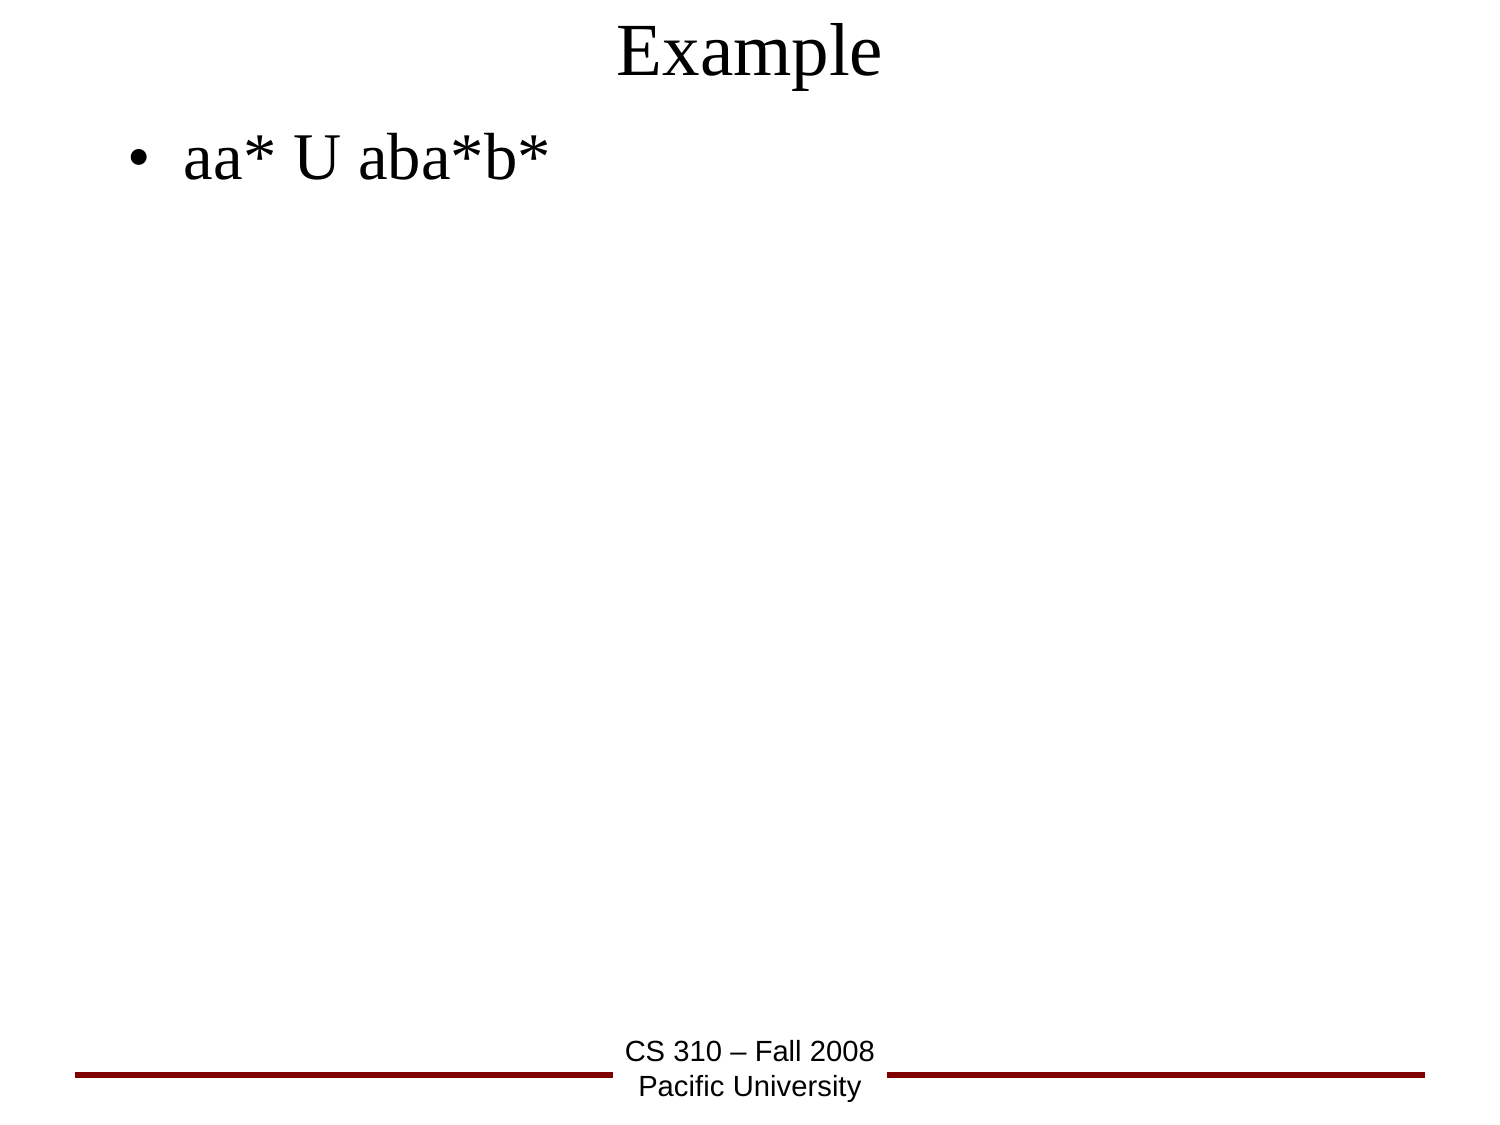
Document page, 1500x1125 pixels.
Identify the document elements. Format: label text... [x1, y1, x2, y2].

title Example [112, 0, 1388, 103]
list aa* U aba*b* [112, 112, 1388, 1001]
